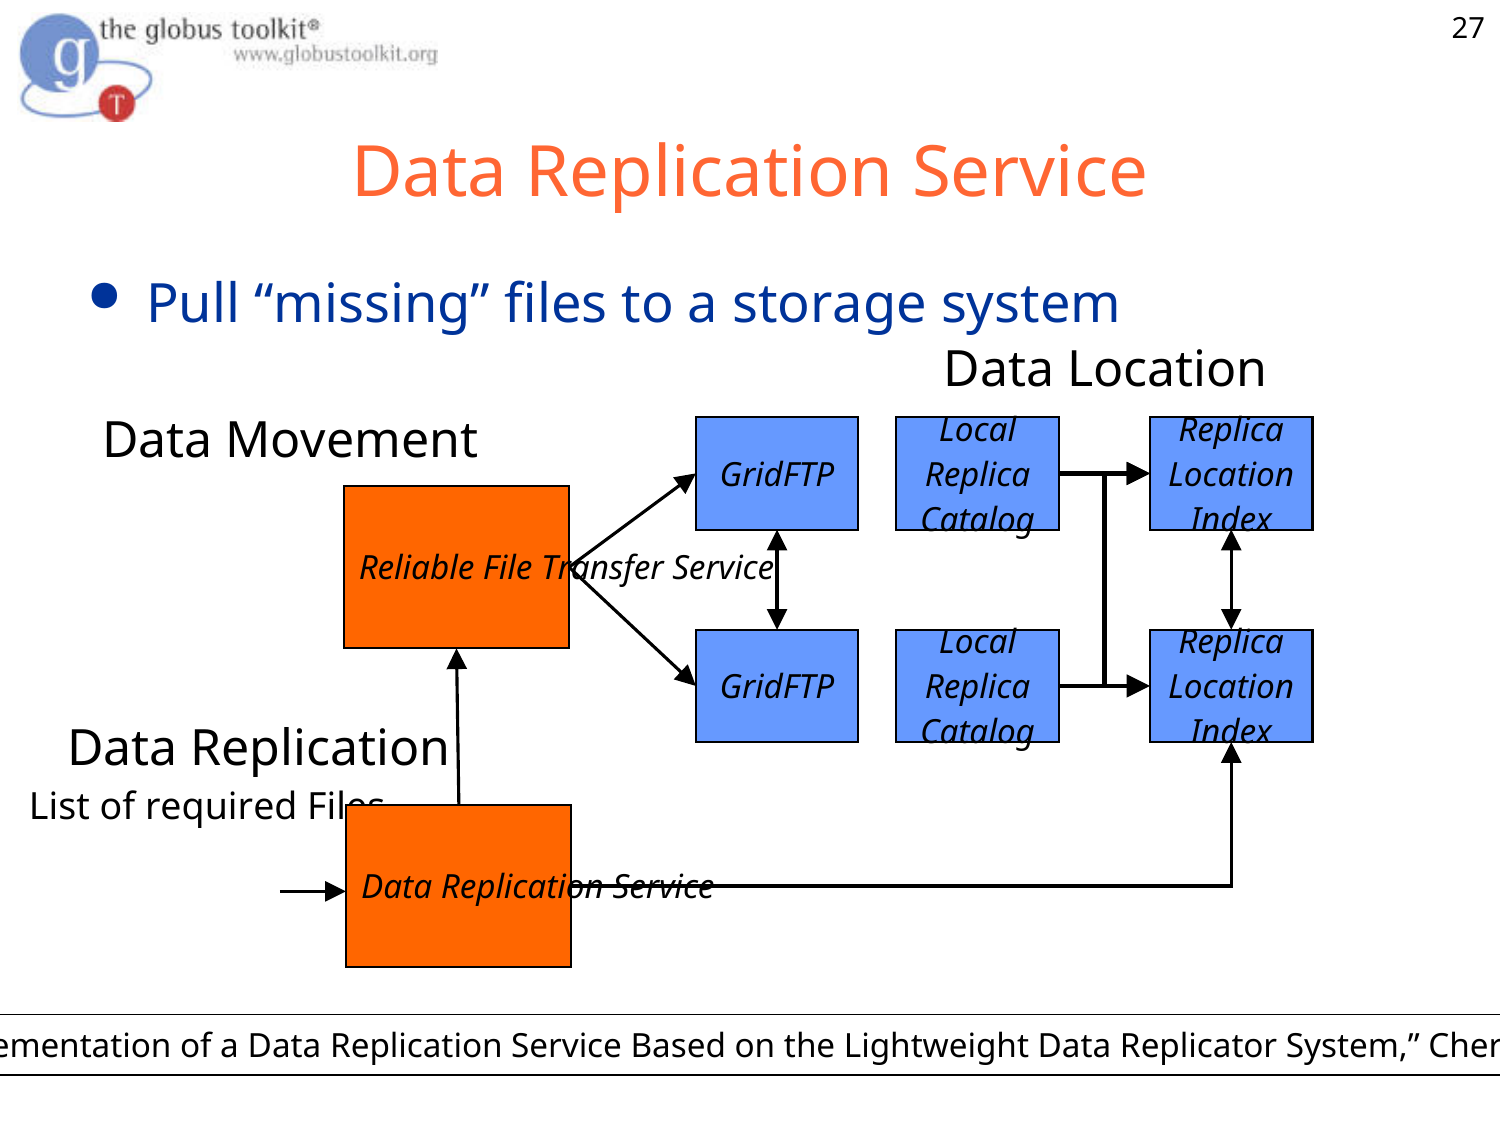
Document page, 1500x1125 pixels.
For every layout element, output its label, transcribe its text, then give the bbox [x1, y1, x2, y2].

text_box “Design and Implementation of a Data Replication Service Based on the Lightweight Data Replicator System,” Chervenak et al., 2005 [0, 1014, 1500, 1075]
text_box GridFTP [695, 417, 859, 530]
text_box List of required Files [28, 789, 386, 831]
text_box Data Replication Service [346, 804, 572, 968]
text_box Reliable File Transfer Service [343, 485, 569, 649]
text_box Local Replica Catalog [896, 629, 1059, 743]
text_box Replica Location Index [1149, 417, 1313, 530]
text_box Data Location [908, 324, 1283, 409]
list Pull “missing” files to a storage system [75, 249, 1426, 397]
picture [17, 12, 438, 122]
text_box Local Replica Catalog [896, 417, 1059, 530]
text_box Data Movement [66, 396, 494, 481]
text_box Data Replication [26, 704, 466, 789]
text_box GridFTP [695, 629, 859, 743]
title Data Replication Service [112, 99, 1388, 225]
text_box Replica Location Index [1149, 629, 1313, 743]
